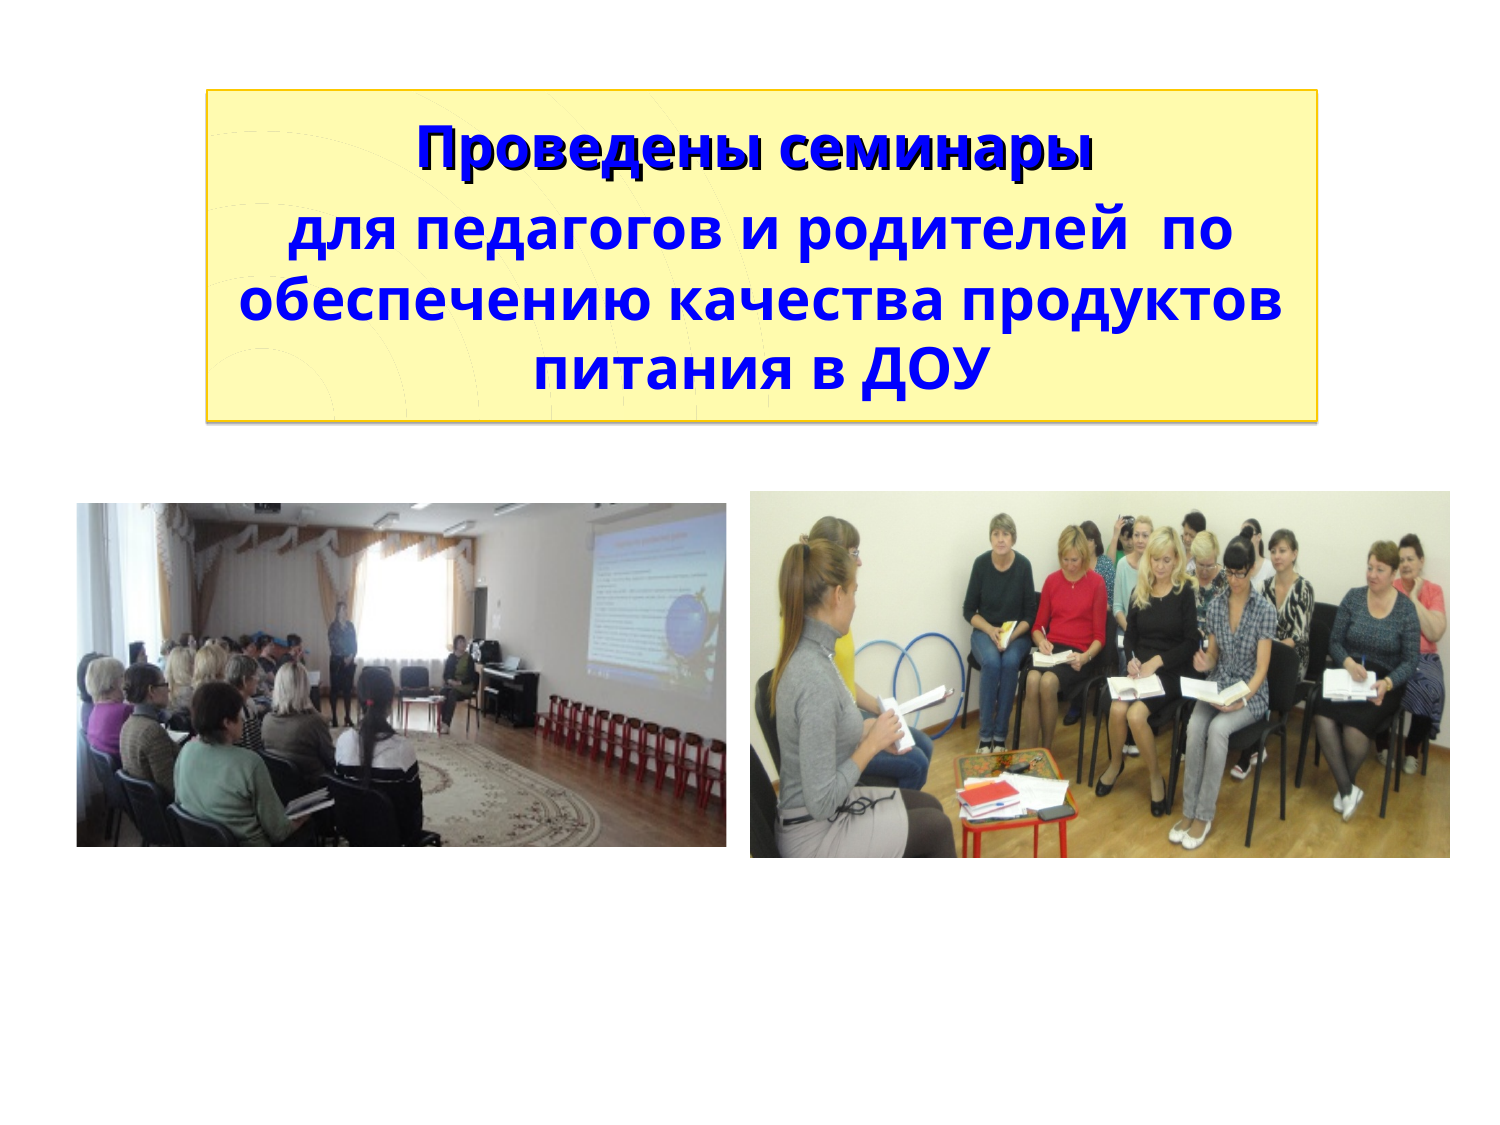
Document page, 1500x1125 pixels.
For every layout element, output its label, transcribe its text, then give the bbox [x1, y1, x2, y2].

picture [76, 503, 727, 847]
picture [750, 491, 1450, 858]
text_box Проведены семинары для педагогов и родителей по обеспечению качества продуктов питания в ДОУ [206, 90, 1317, 421]
